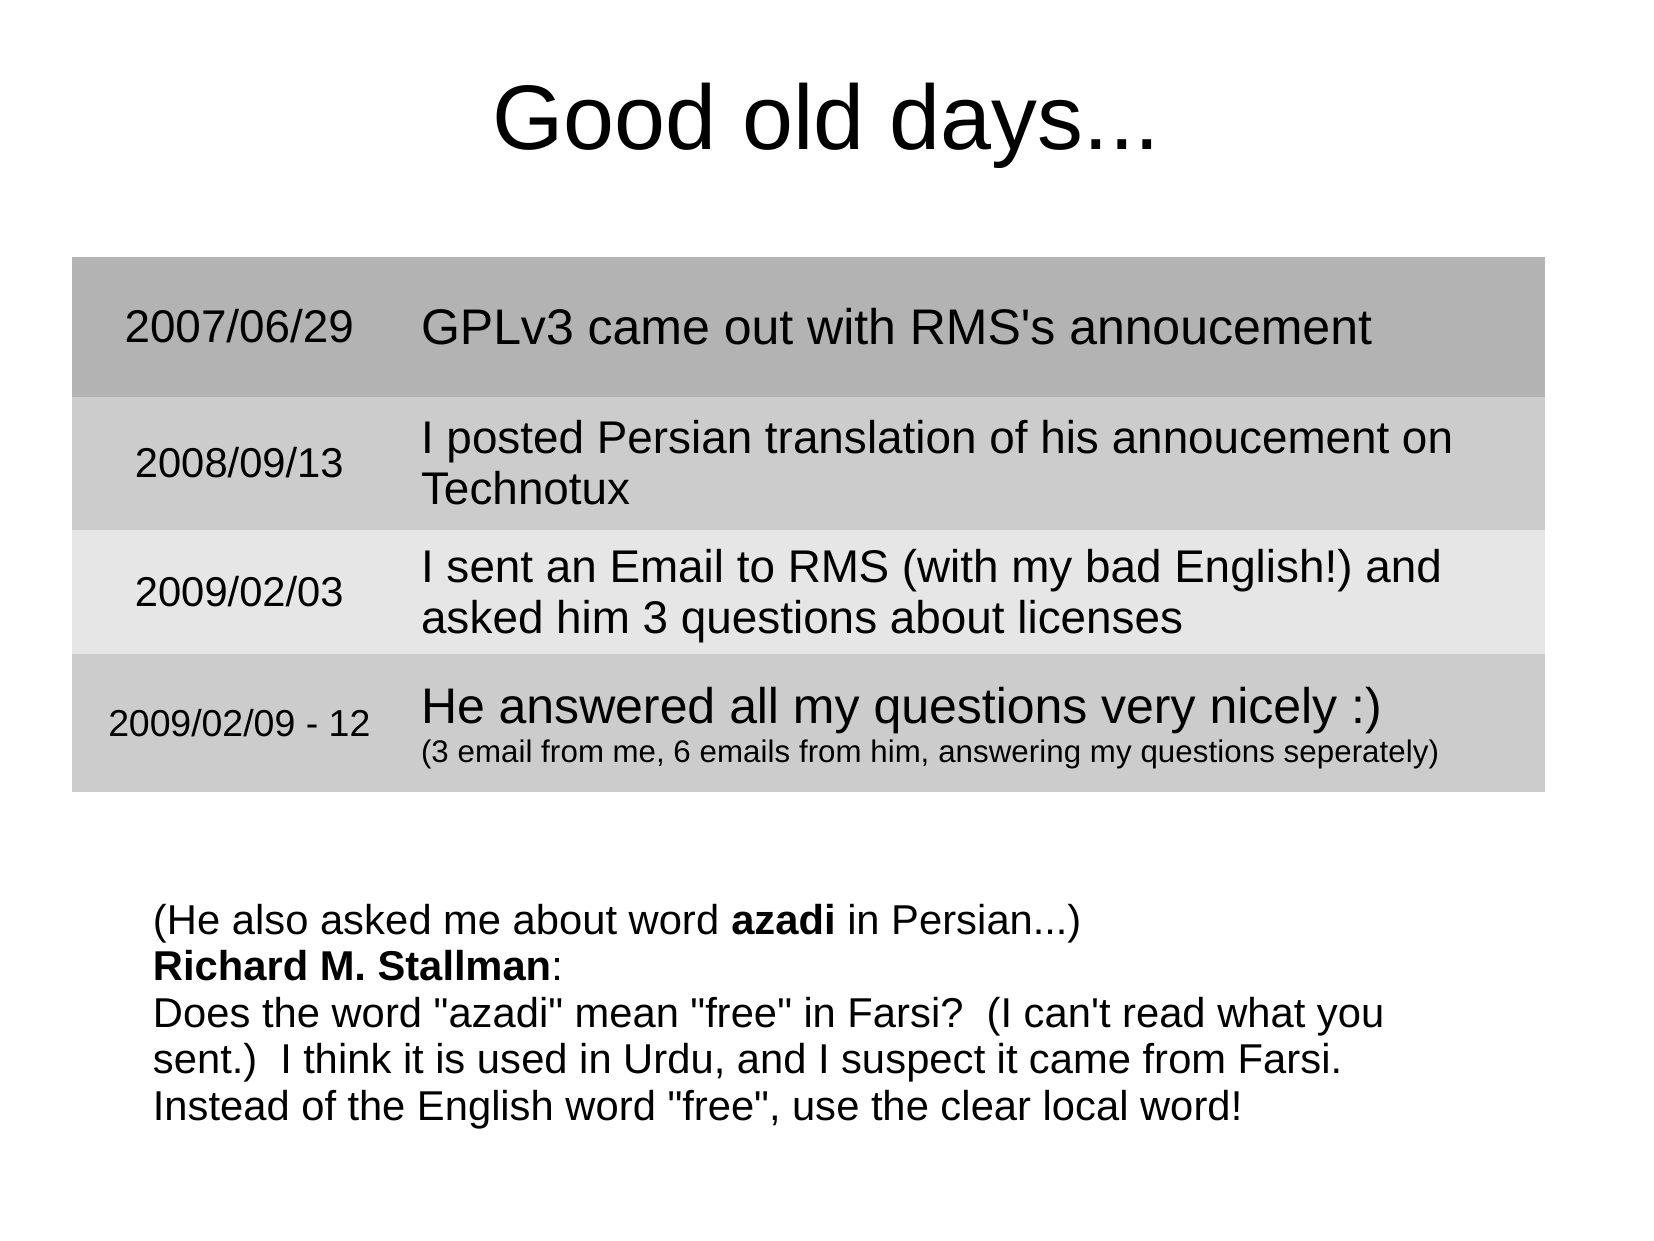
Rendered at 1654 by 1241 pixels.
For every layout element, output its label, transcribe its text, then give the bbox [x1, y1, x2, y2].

table_header GPLv3 came out with RMS's annoucement [406, 257, 1545, 397]
table_cell 2008/09/13 [72, 397, 406, 530]
title Good old days... [82, 13, 1571, 222]
table_header 2007/06/29 [72, 257, 406, 397]
table_cell I sent an Email to RMS (with my bad English!) and asked him 3 questions about licenses [406, 530, 1545, 654]
table_cell 2009/02/09 - 12 [72, 654, 406, 792]
table_cell He answered all my questions very nicely :) (3 email from me, 6 emails from him, answering my questions seperately) [406, 654, 1545, 792]
text_box (He also asked me about word azadi in Persian...) Richard M. Stallman: Does the word "azadi" mean "free" in Farsi? (I can't read what you sent.) I think it is used in Urdu, and I suspect it came from Farsi. Instead of the English word "free", use the clear local word! [138, 889, 1504, 1113]
table_cell I posted Persian translation of his annoucement on Technotux [406, 397, 1545, 530]
table_cell 2009/02/03 [72, 530, 406, 654]
